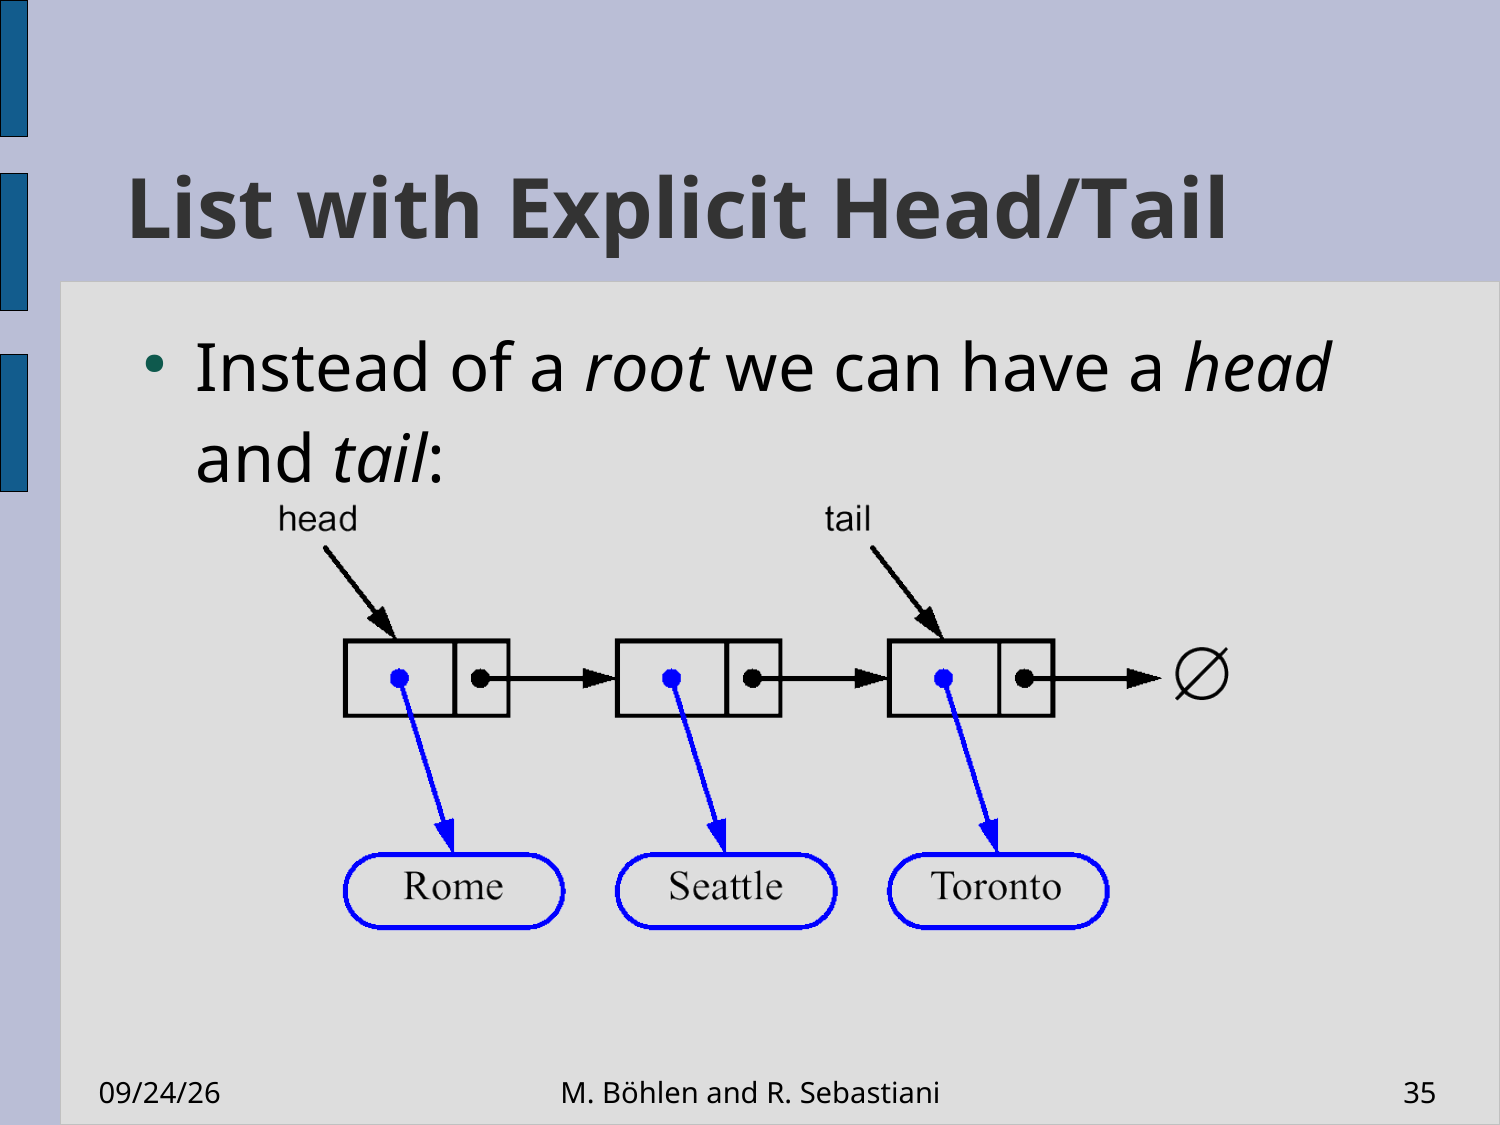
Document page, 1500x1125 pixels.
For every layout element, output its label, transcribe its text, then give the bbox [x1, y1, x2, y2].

title List with Explicit Head/Tail [110, 67, 1392, 271]
chart [262, 491, 1247, 946]
list Instead of a root we can have a head and tail: [110, 312, 1392, 1062]
